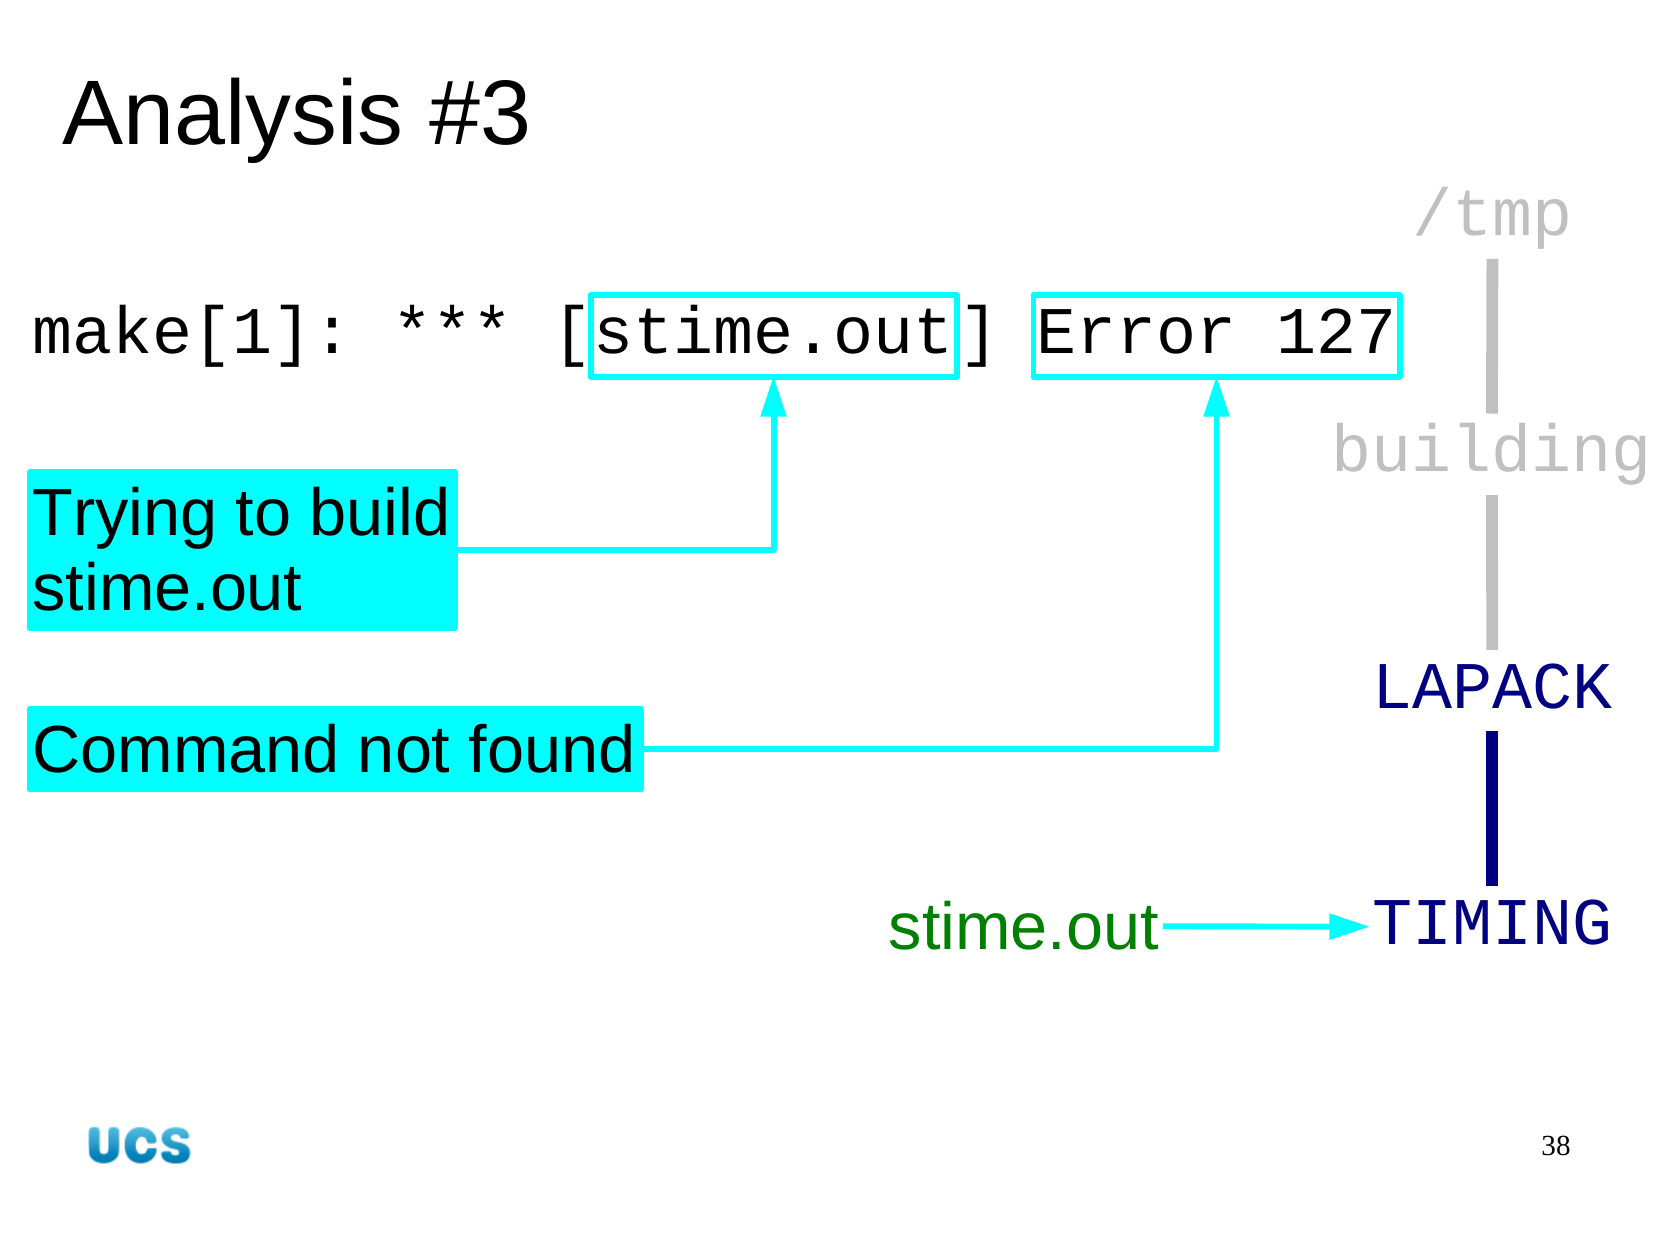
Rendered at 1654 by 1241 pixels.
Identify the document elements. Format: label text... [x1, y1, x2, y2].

text_box stime.out [590, 295, 957, 377]
text_box ] [960, 295, 1003, 377]
text_box building [1328, 413, 1654, 496]
text_box make[1]: *** [ [29, 295, 588, 377]
text_box stime.out [885, 885, 1163, 967]
text_box Trying to build stime.out [29, 472, 456, 628]
text_box LAPACK [1369, 649, 1616, 732]
text_box /tmp [1409, 177, 1576, 259]
text_box Command not found [29, 708, 642, 790]
text_box Analysis #3 [59, 59, 535, 168]
text_box Error 127 [1033, 295, 1400, 377]
text_box TIMING [1369, 886, 1616, 968]
picture [88, 1126, 191, 1165]
